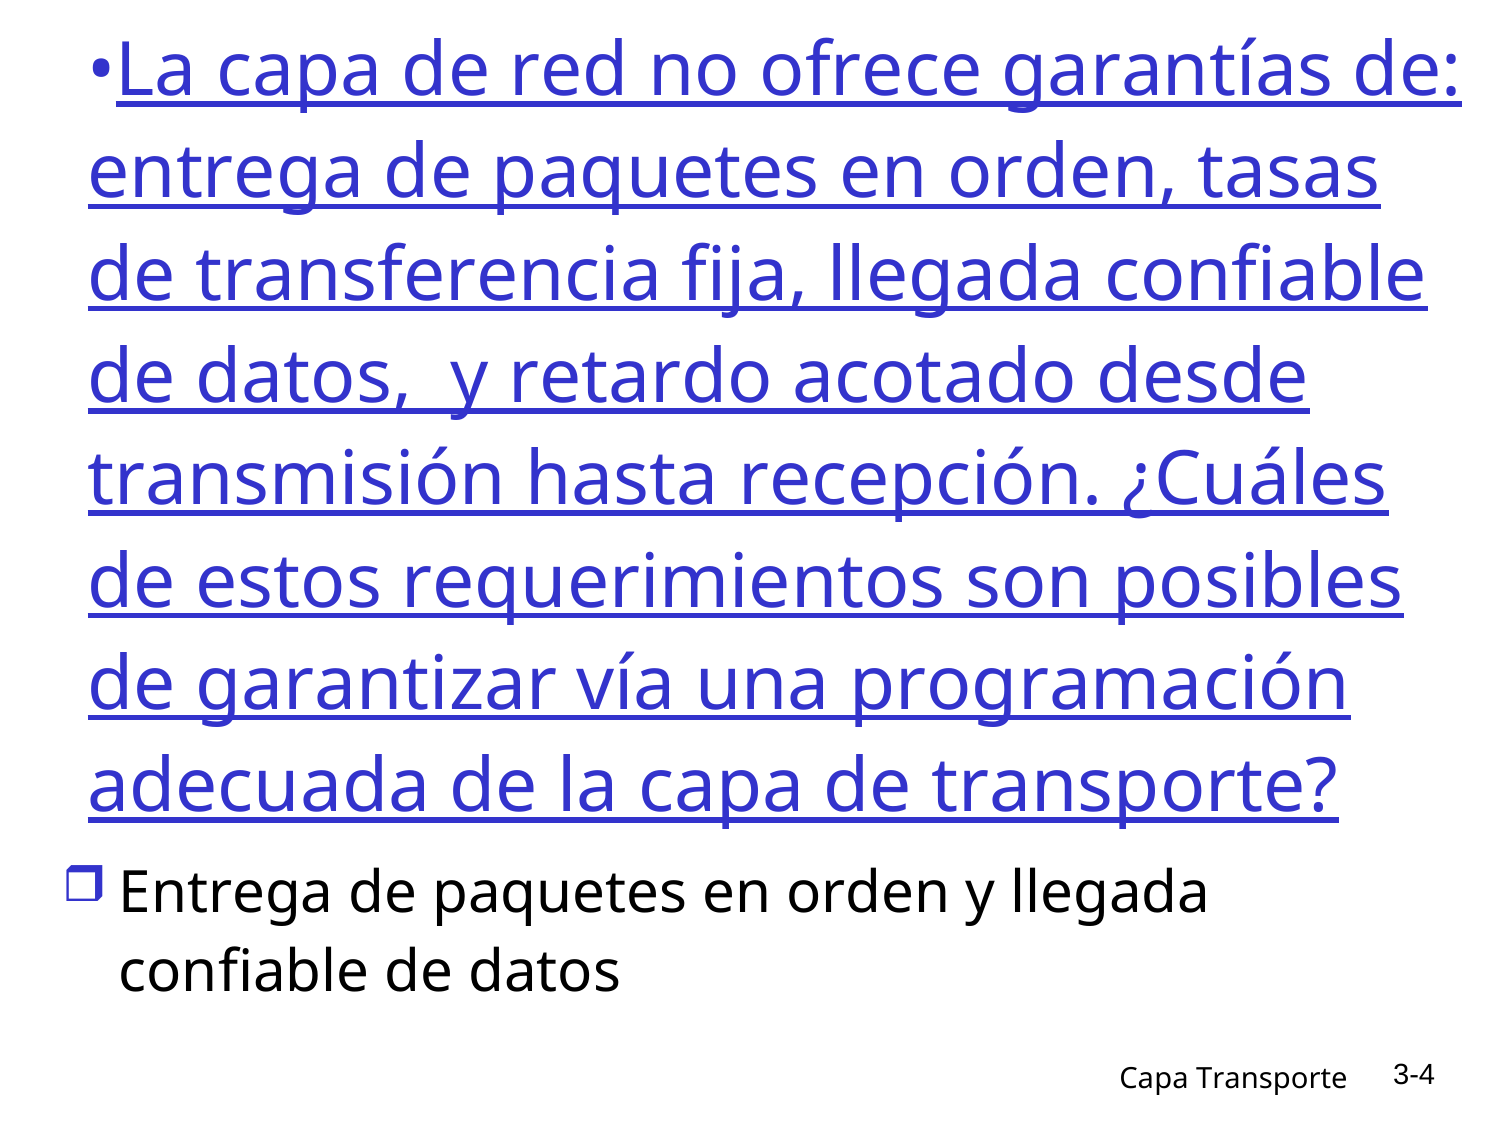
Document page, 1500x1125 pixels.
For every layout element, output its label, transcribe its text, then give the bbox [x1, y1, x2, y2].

title La capa de red no ofrece garantías de: entrega de paquetes en orden, tasas de transferencia fija, llegada confiable de datos, y retardo acotado desde transmisión hasta recepción. ¿Cuáles de estos requerimientos son posibles de garantizar vía una programación adecuada de la capa de transporte? [87, 31, 1463, 818]
list Entrega de paquetes en orden y llegada confiable de datos [62, 849, 1463, 998]
